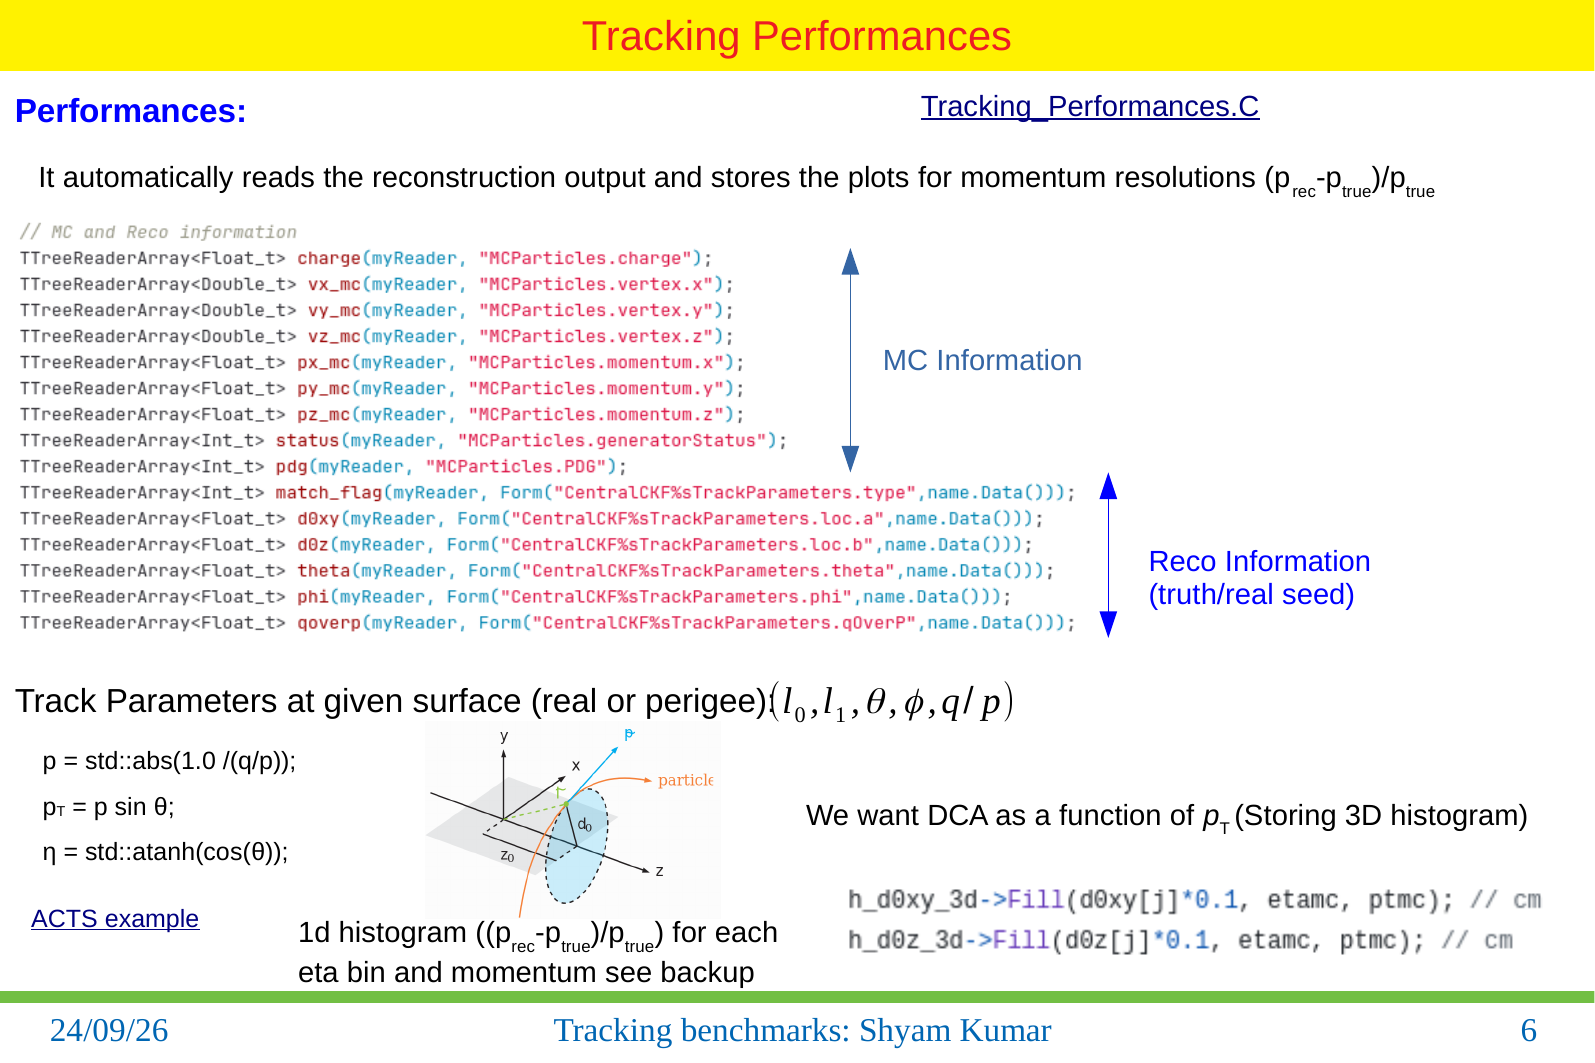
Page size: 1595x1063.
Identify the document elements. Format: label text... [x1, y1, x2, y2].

text_box Track Parameters at given surface (real or perigee): [0, 675, 804, 765]
title Tracking Performances [0, 0, 1595, 71]
text_box We want DCA as a function of pT (Storing 3D histogram) [791, 791, 1583, 846]
text_box ACTS example [16, 897, 284, 945]
picture [4, 208, 1087, 637]
text_box It automatically reads the reconstruction output and stores the plots for momentum resolutions (prec-ptrue)/ptrue [23, 153, 1524, 209]
text_box Tracking_Performances.C [779, 82, 1402, 153]
picture [814, 876, 1583, 969]
text_box 1d histogram ((prec-ptrue)/ptrue) for each eta bin and momentum see backup [283, 908, 804, 1029]
text_box Performances: [0, 84, 485, 142]
text_box p = std::abs(1.0 /(q/p)); pT = p sin θ; η = std::atanh(cos(θ)); [0, 739, 425, 934]
text_box Reco Information (truth/real seed) [1133, 537, 1524, 618]
text_box MC Information [868, 336, 1258, 385]
picture [425, 721, 721, 919]
chart [761, 679, 1022, 728]
